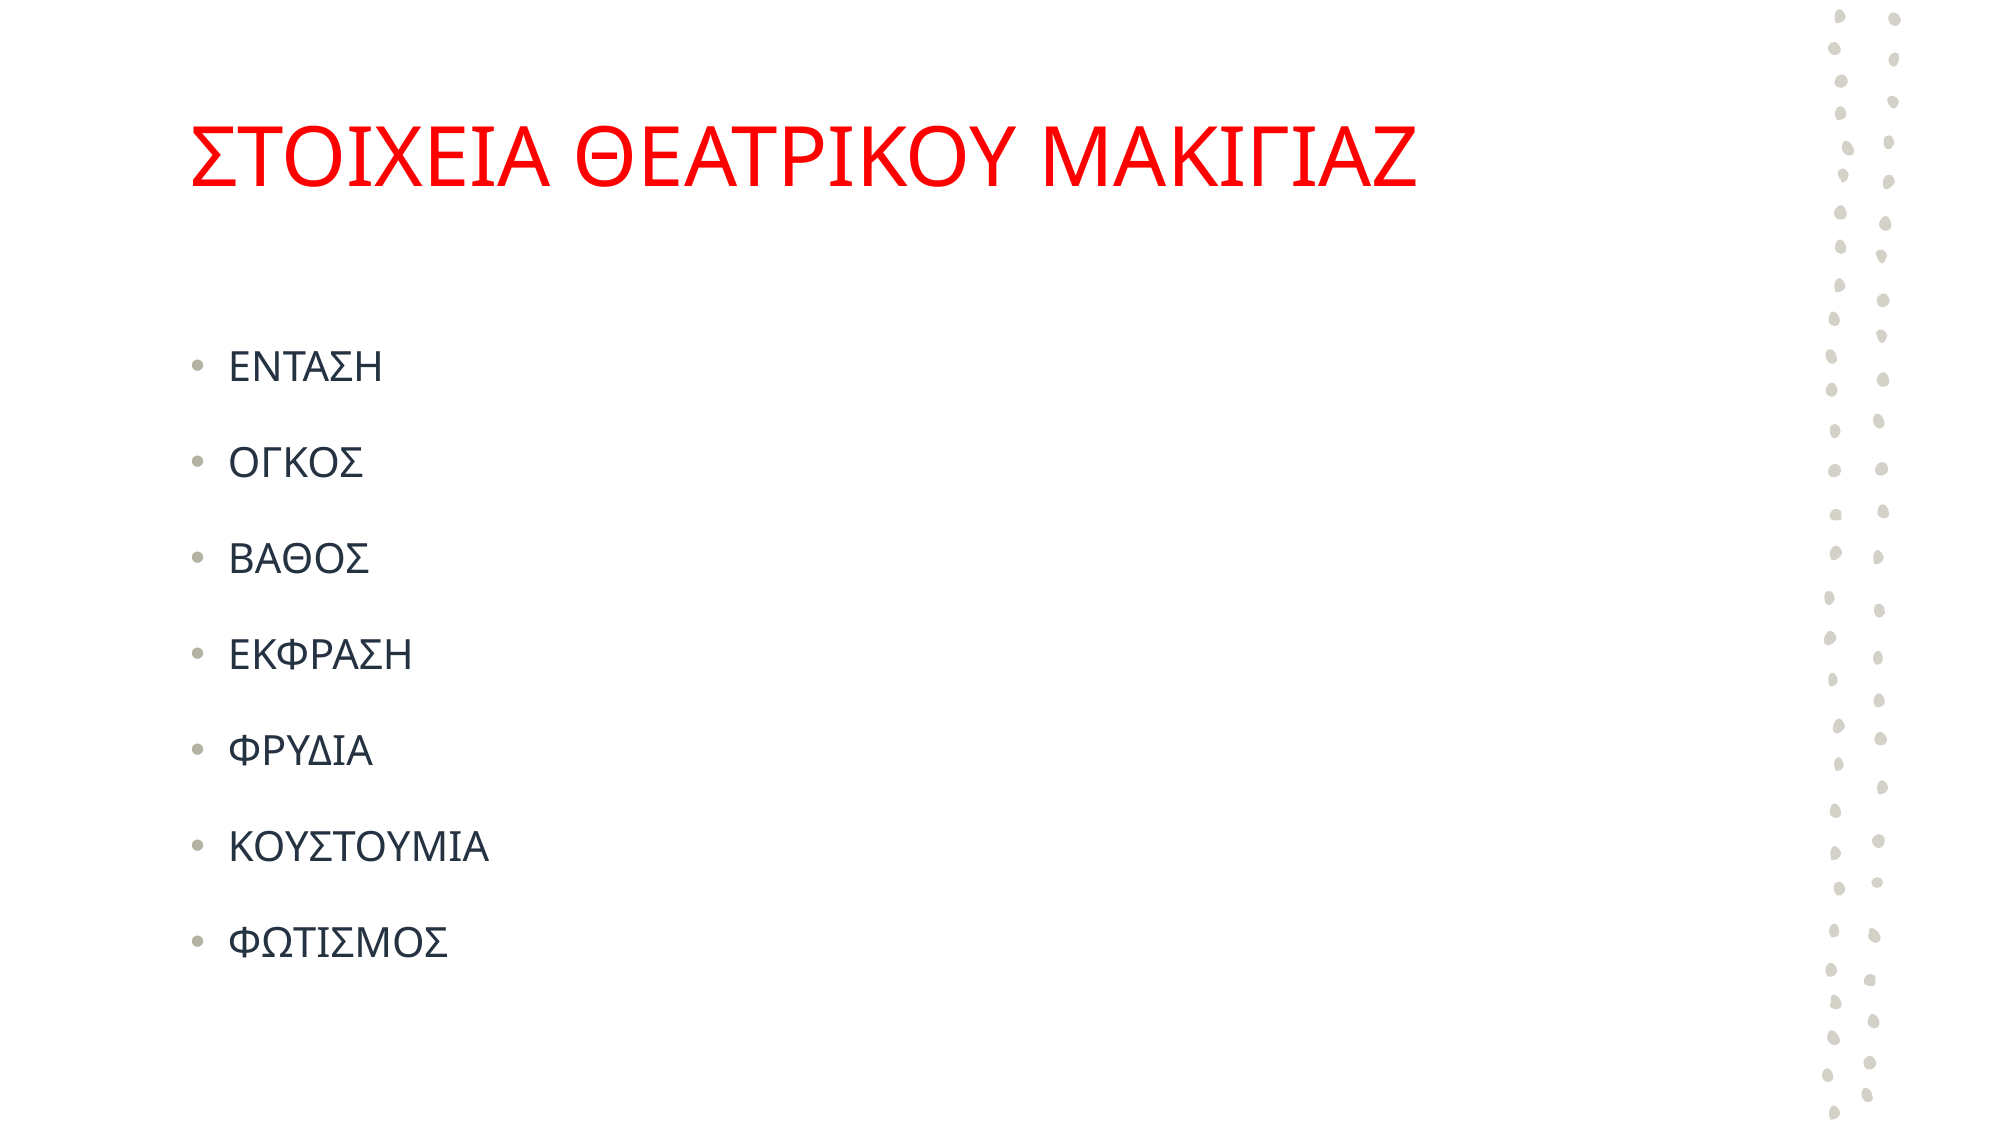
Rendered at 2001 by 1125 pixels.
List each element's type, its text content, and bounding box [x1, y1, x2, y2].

list ΕΝΤΑΣΗ ΟΓΚΟΣ ΒΑΘΟΣ ΕΚΦΡΑΣΗ ΦΡΥΔΙΑ ΚΟΥΣΤΟΥΜΙΑ ΦΩΤΙΣΜΟΣ [175, 307, 1756, 1022]
title ΣΤΟΙΧΕΙΑ ΘΕΑΤΡΙΚΟΥ ΜΑΚΙΓΙΑΖ [175, 82, 1451, 223]
